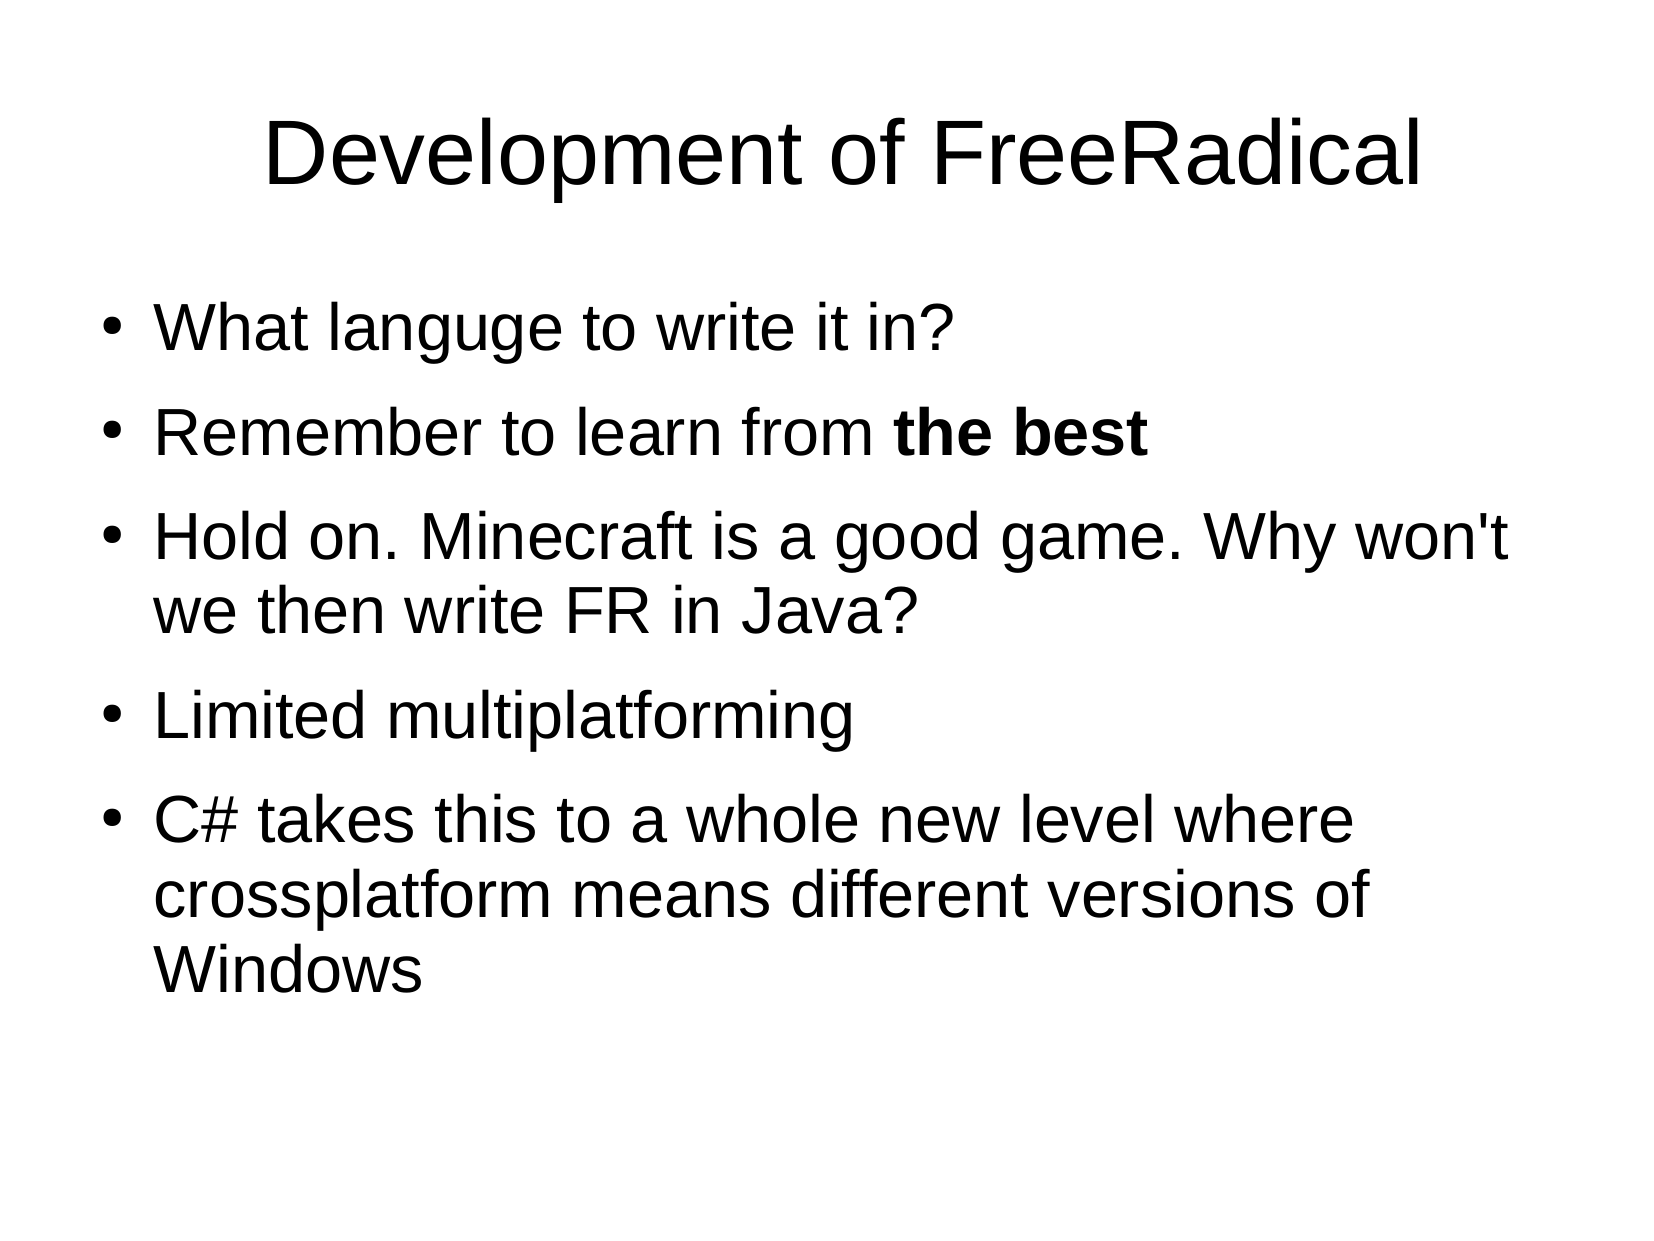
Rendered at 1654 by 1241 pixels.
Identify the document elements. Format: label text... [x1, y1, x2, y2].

list What languge to write it in? Remember to learn from the best Hold on. Minecraft is a good game. Why won't we then write FR in Java? Limited multiplatforming C# takes this to a whole new level where crossplatform means different versions of Windows [82, 290, 1571, 1010]
title Development of FreeRadical [82, 49, 1571, 257]
